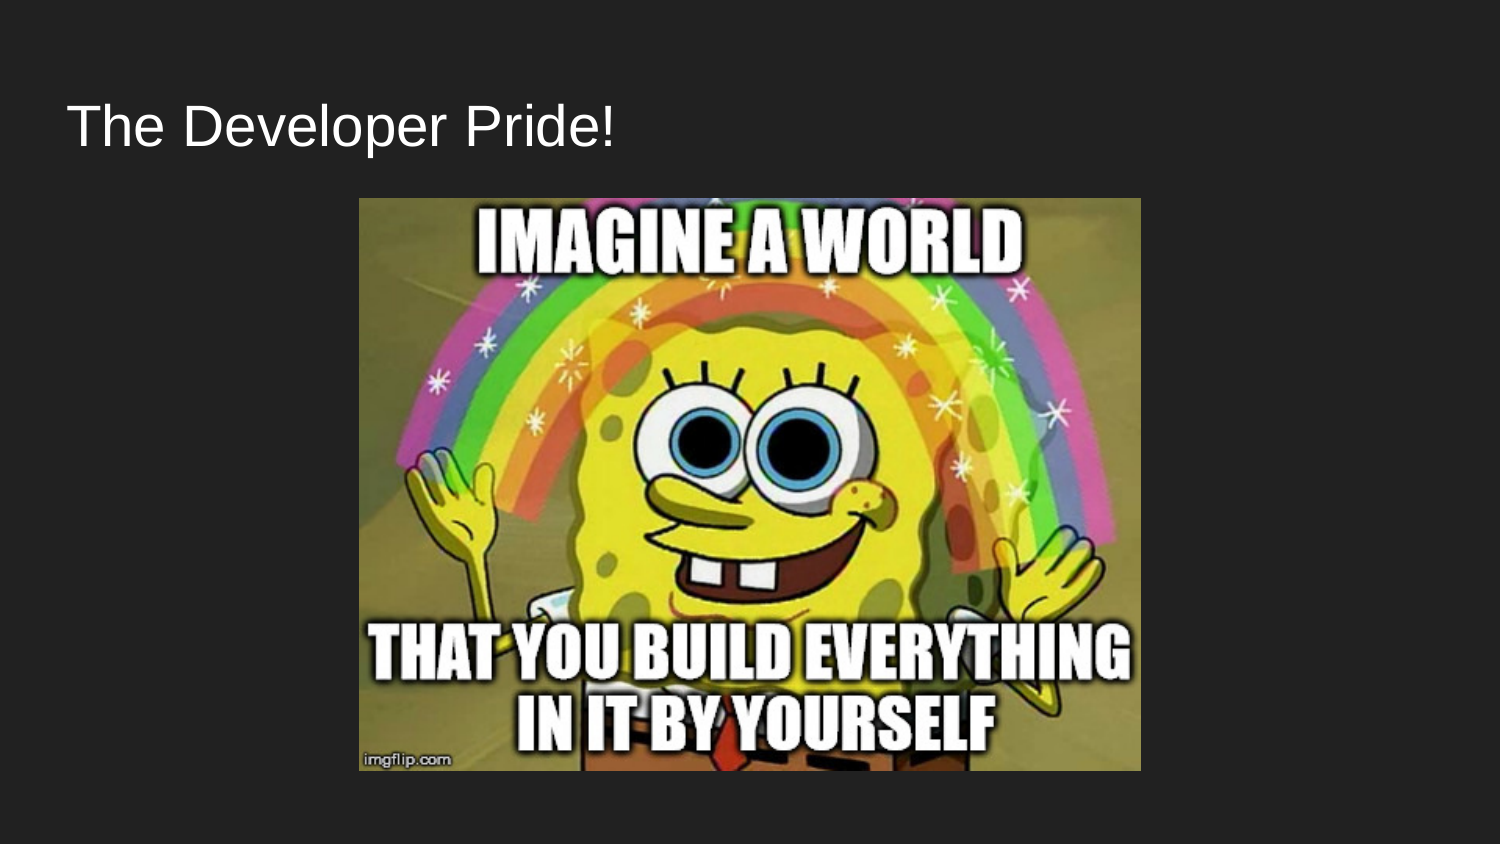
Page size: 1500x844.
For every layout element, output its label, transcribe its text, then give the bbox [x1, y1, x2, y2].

picture [359, 198, 1141, 771]
title The Developer Pride! [51, 72, 1449, 167]
